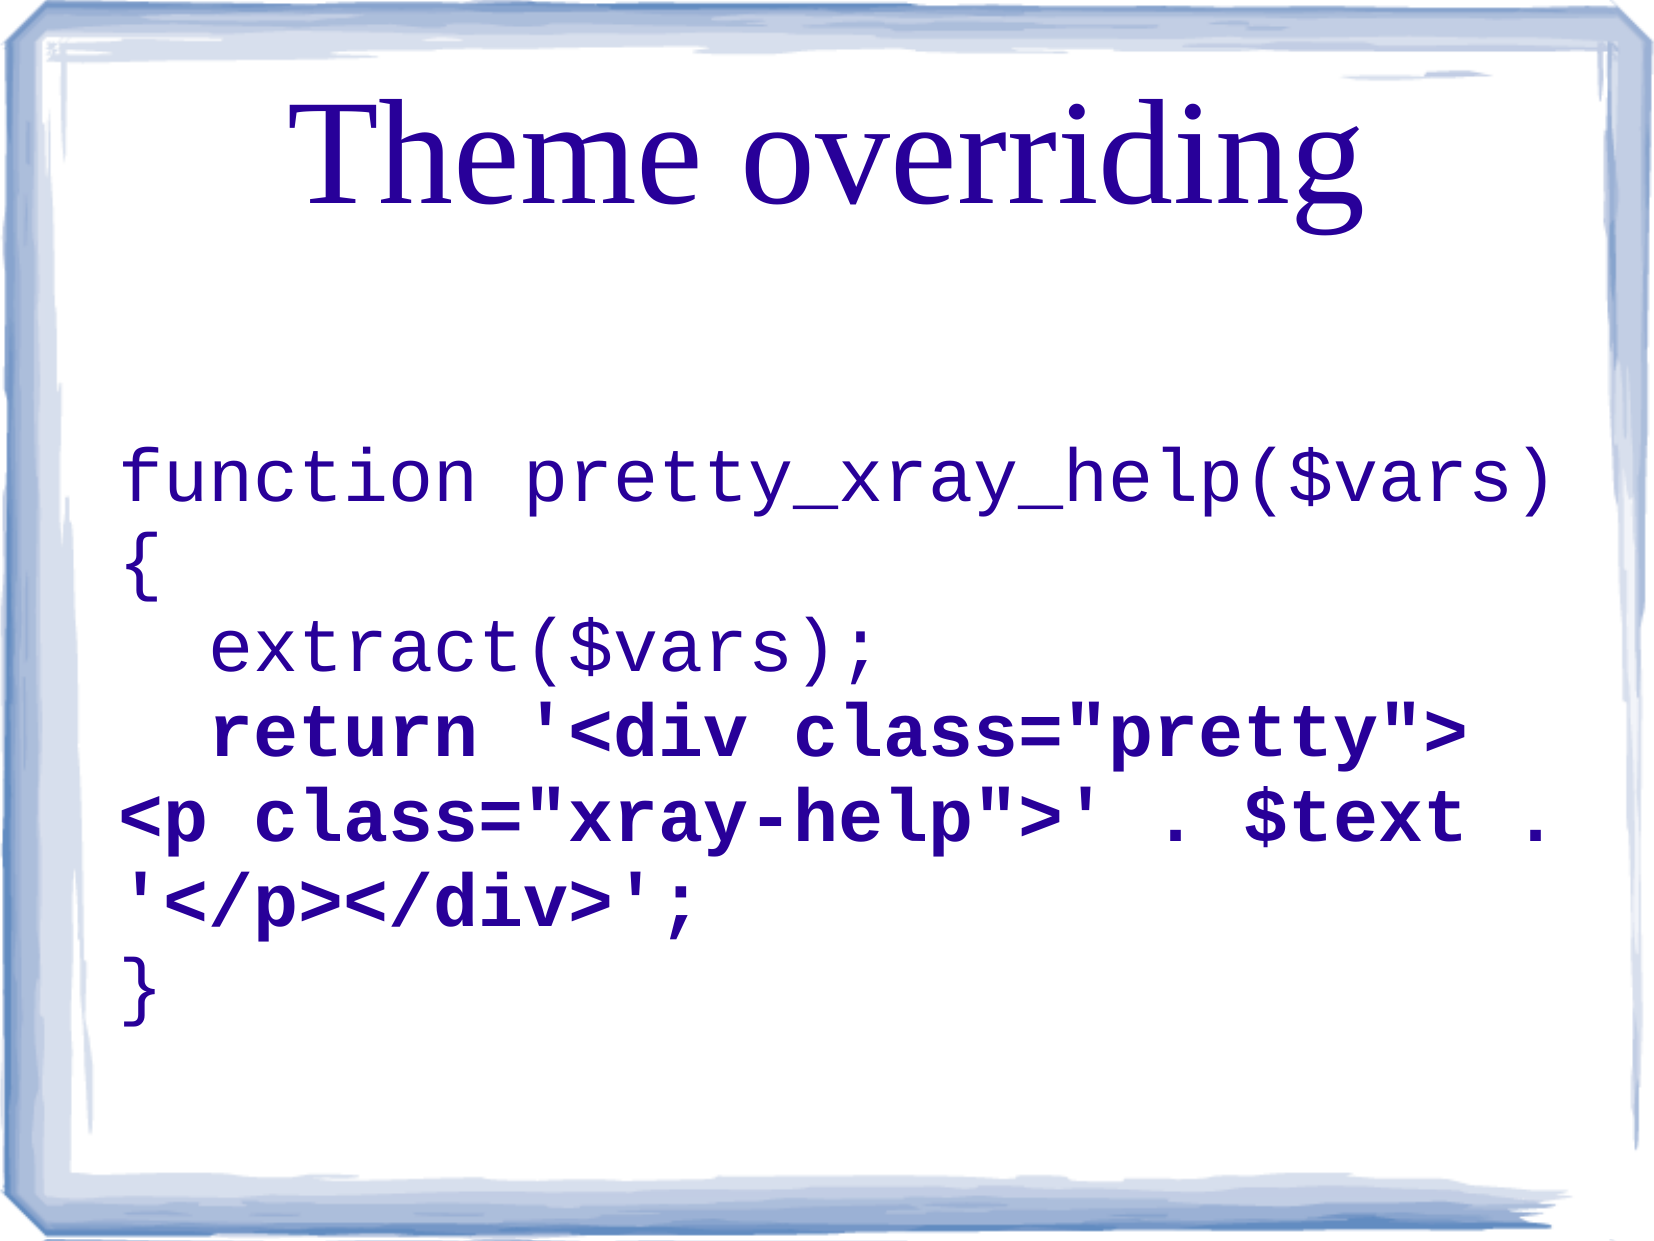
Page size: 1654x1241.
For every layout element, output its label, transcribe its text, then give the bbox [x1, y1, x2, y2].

title Theme overriding [82, 56, 1571, 250]
picture [0, 0, 1654, 1241]
subtitle function pretty_xray_help($vars) { extract($vars); return '<div class="pretty"> <p class="xray-help">' . $text . '</p></div>'; } [118, 299, 1571, 1174]
